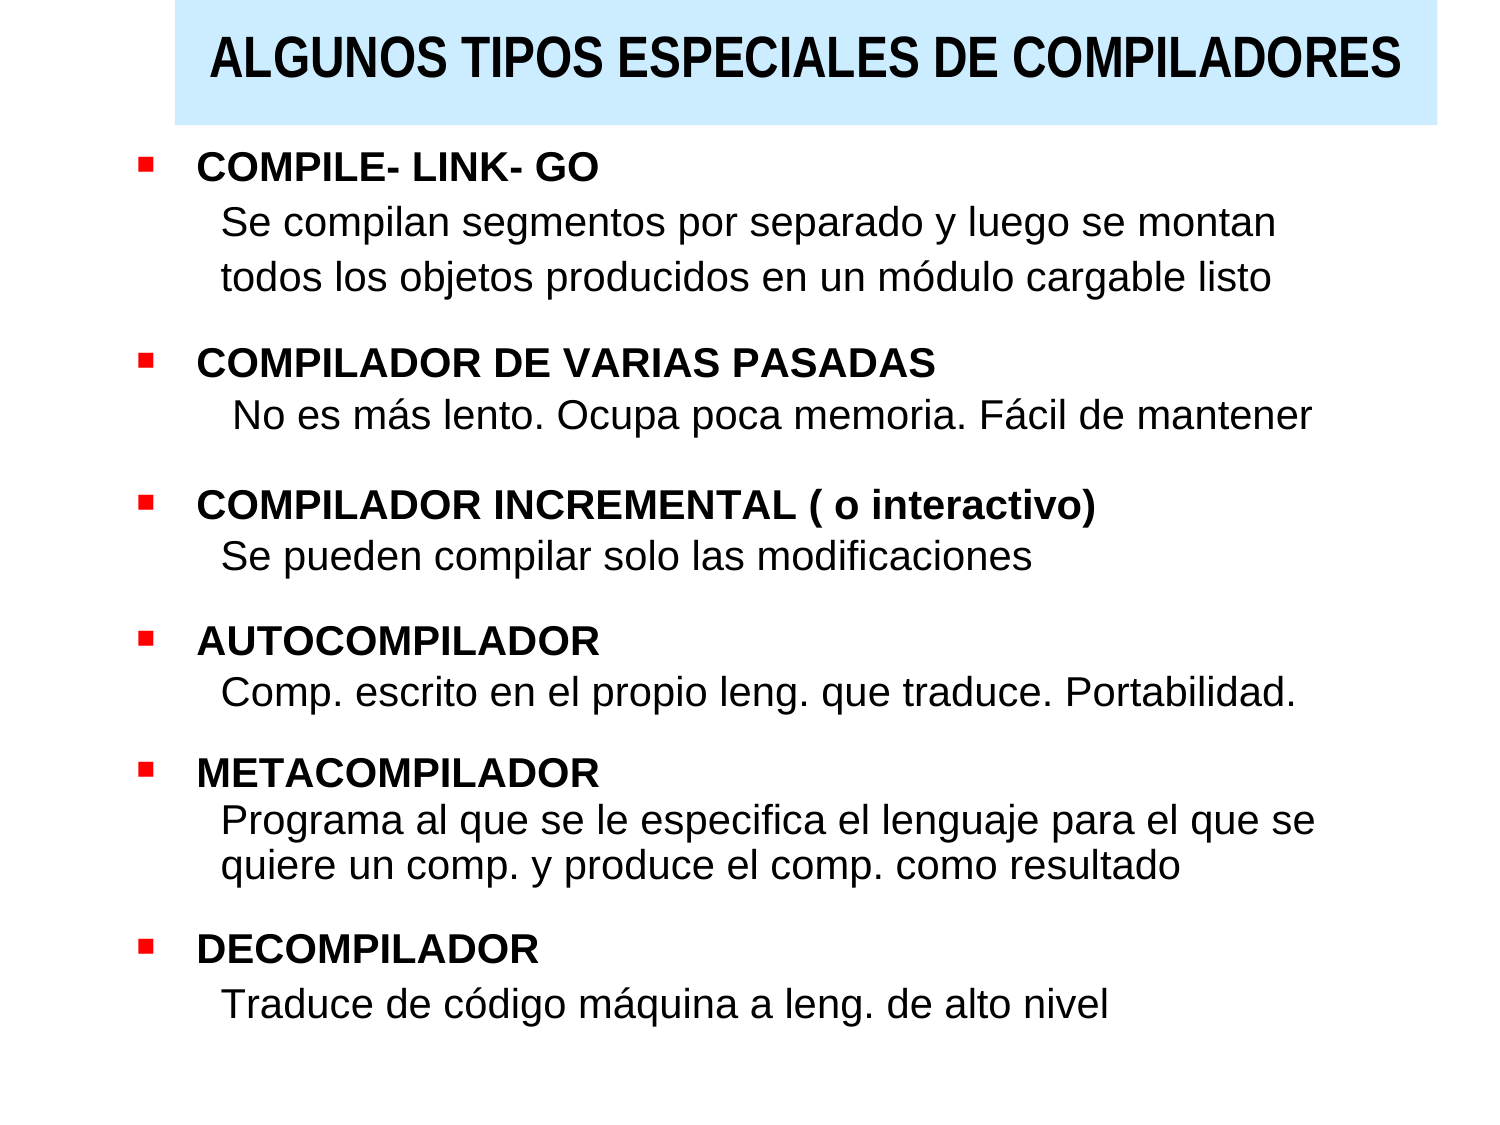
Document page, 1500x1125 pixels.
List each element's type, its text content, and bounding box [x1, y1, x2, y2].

list COMPILE- LINK- GO Se compilan segmentos por separado y luego se montan todos los objetos producidos en un módulo cargable listo COMPILADOR DE VARIAS PASADAS No es más lento. Ocupa poca memoria. Fácil de mantener COMPILADOR INCREMENTAL ( o interactivo) Se pueden compilar solo las modificaciones AUTOCOMPILADOR Comp. escrito en el propio leng. que traduce. Portabilidad. METACOMPILADOR Programa al que se le especifica el lenguaje para el que se quiere un comp. y produce el comp. como resultado DECOMPILADOR Traduce de código máquina a leng. de alto nivel [125, 137, 1401, 1051]
title ALGUNOS TIPOS ESPECIALES DE COMPILADORES [174, 0, 1438, 126]
